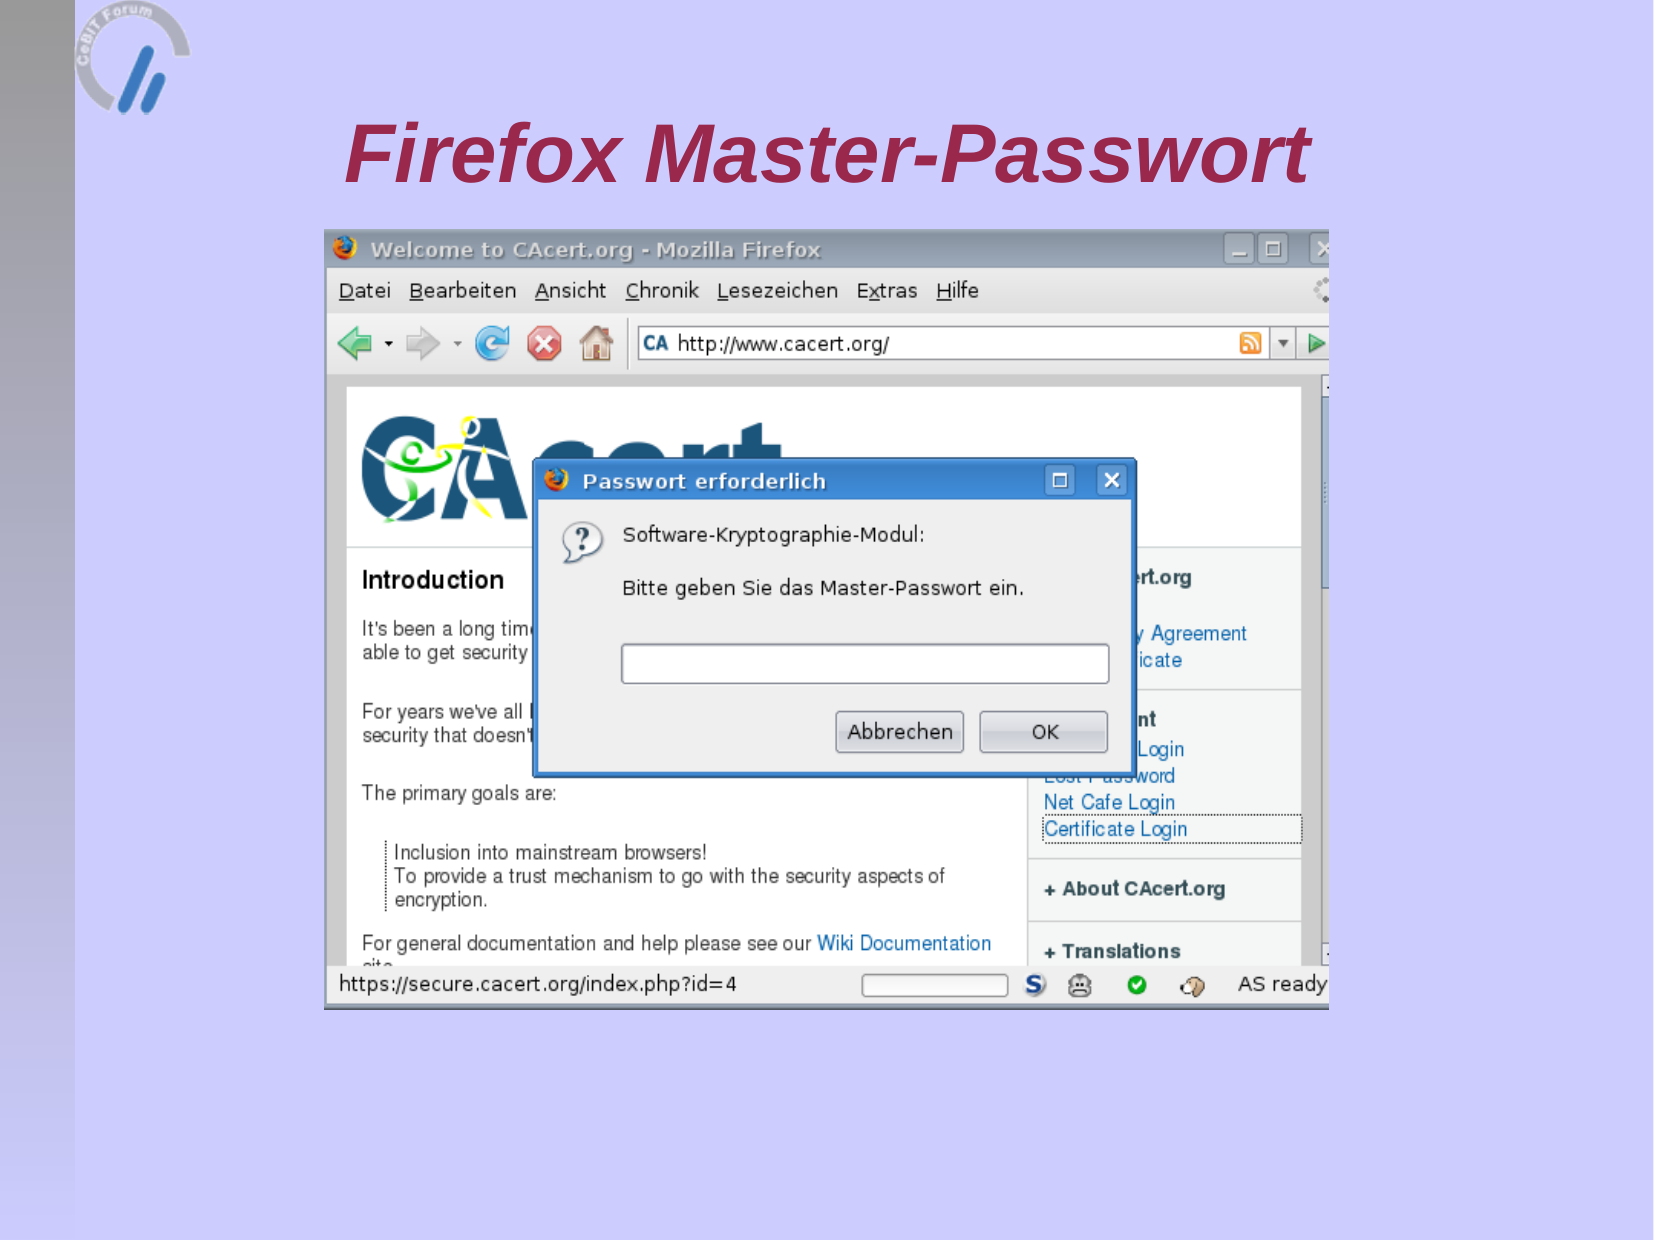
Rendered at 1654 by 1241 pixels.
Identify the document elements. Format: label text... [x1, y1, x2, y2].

title Firefox Master-Passwort [121, 49, 1534, 257]
picture [324, 229, 1329, 1010]
